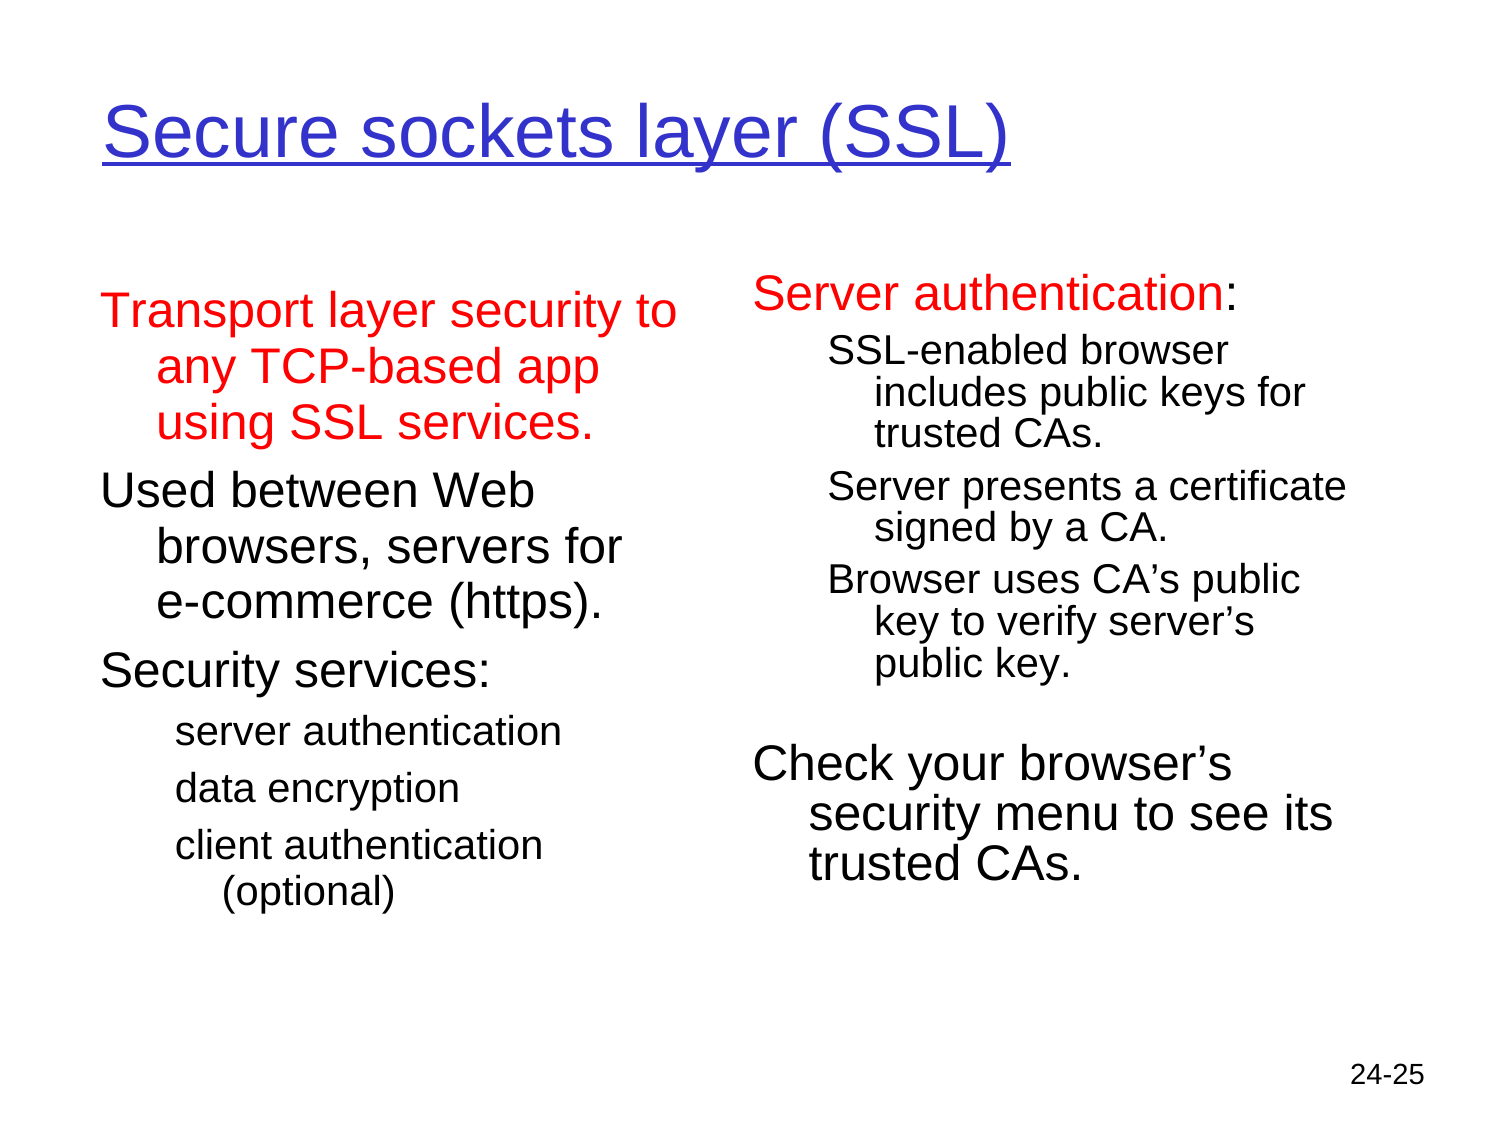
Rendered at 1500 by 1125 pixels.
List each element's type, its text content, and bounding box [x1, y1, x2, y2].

list Server authentication: SSL-enabled browser includes public keys for trusted CAs. Server presents a certificate signed by a CA. Browser uses CA’s public key to verify server’s public key. Check your browser’s security menu to see its trusted CAs. [737, 262, 1363, 1026]
title Secure sockets layer (SSL) [87, 37, 1363, 225]
list Transport layer security to any TCP-based app using SSL services. Used between Web browsers, servers for e-commerce (https). Security services: server authentication data encryption client authentication (optional) [85, 274, 711, 1038]
